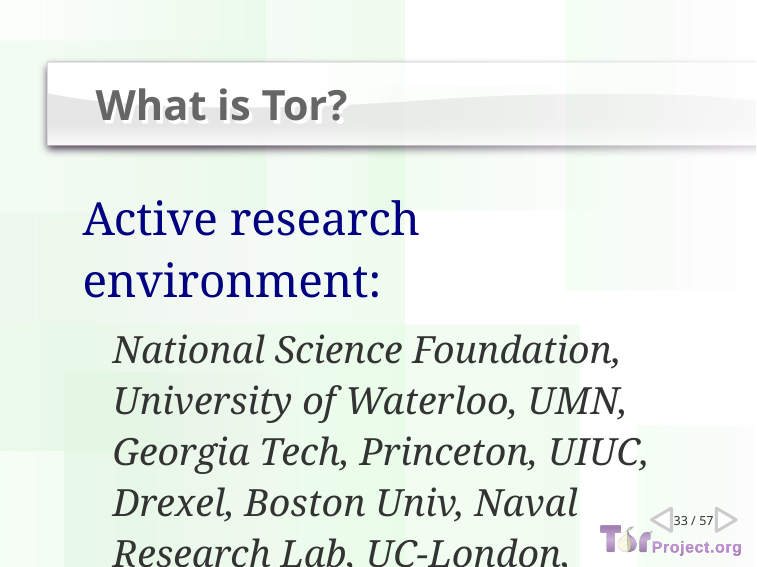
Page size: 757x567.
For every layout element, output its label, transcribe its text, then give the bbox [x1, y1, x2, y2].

picture [523, 548, 533, 565]
text_box Active research environment: National Science Foundation, University of Waterloo, UMN, Georgia Tech, Princeton, UIUC, Drexel, Boston Univ, Naval Research Lab, UC-London, Indiana Univ., Univ. of Cambridge [0, 178, 756, 532]
picture [253, 549, 264, 567]
picture [308, 548, 319, 567]
text_box What is Tor? [80, 61, 367, 147]
picture [500, 548, 511, 567]
picture [478, 549, 489, 567]
picture [122, 542, 131, 553]
picture [119, 555, 130, 567]
picture [457, 548, 467, 565]
picture [143, 548, 151, 557]
picture [543, 549, 554, 567]
picture [179, 548, 187, 557]
picture [196, 548, 207, 567]
picture [0, 0, 757, 567]
